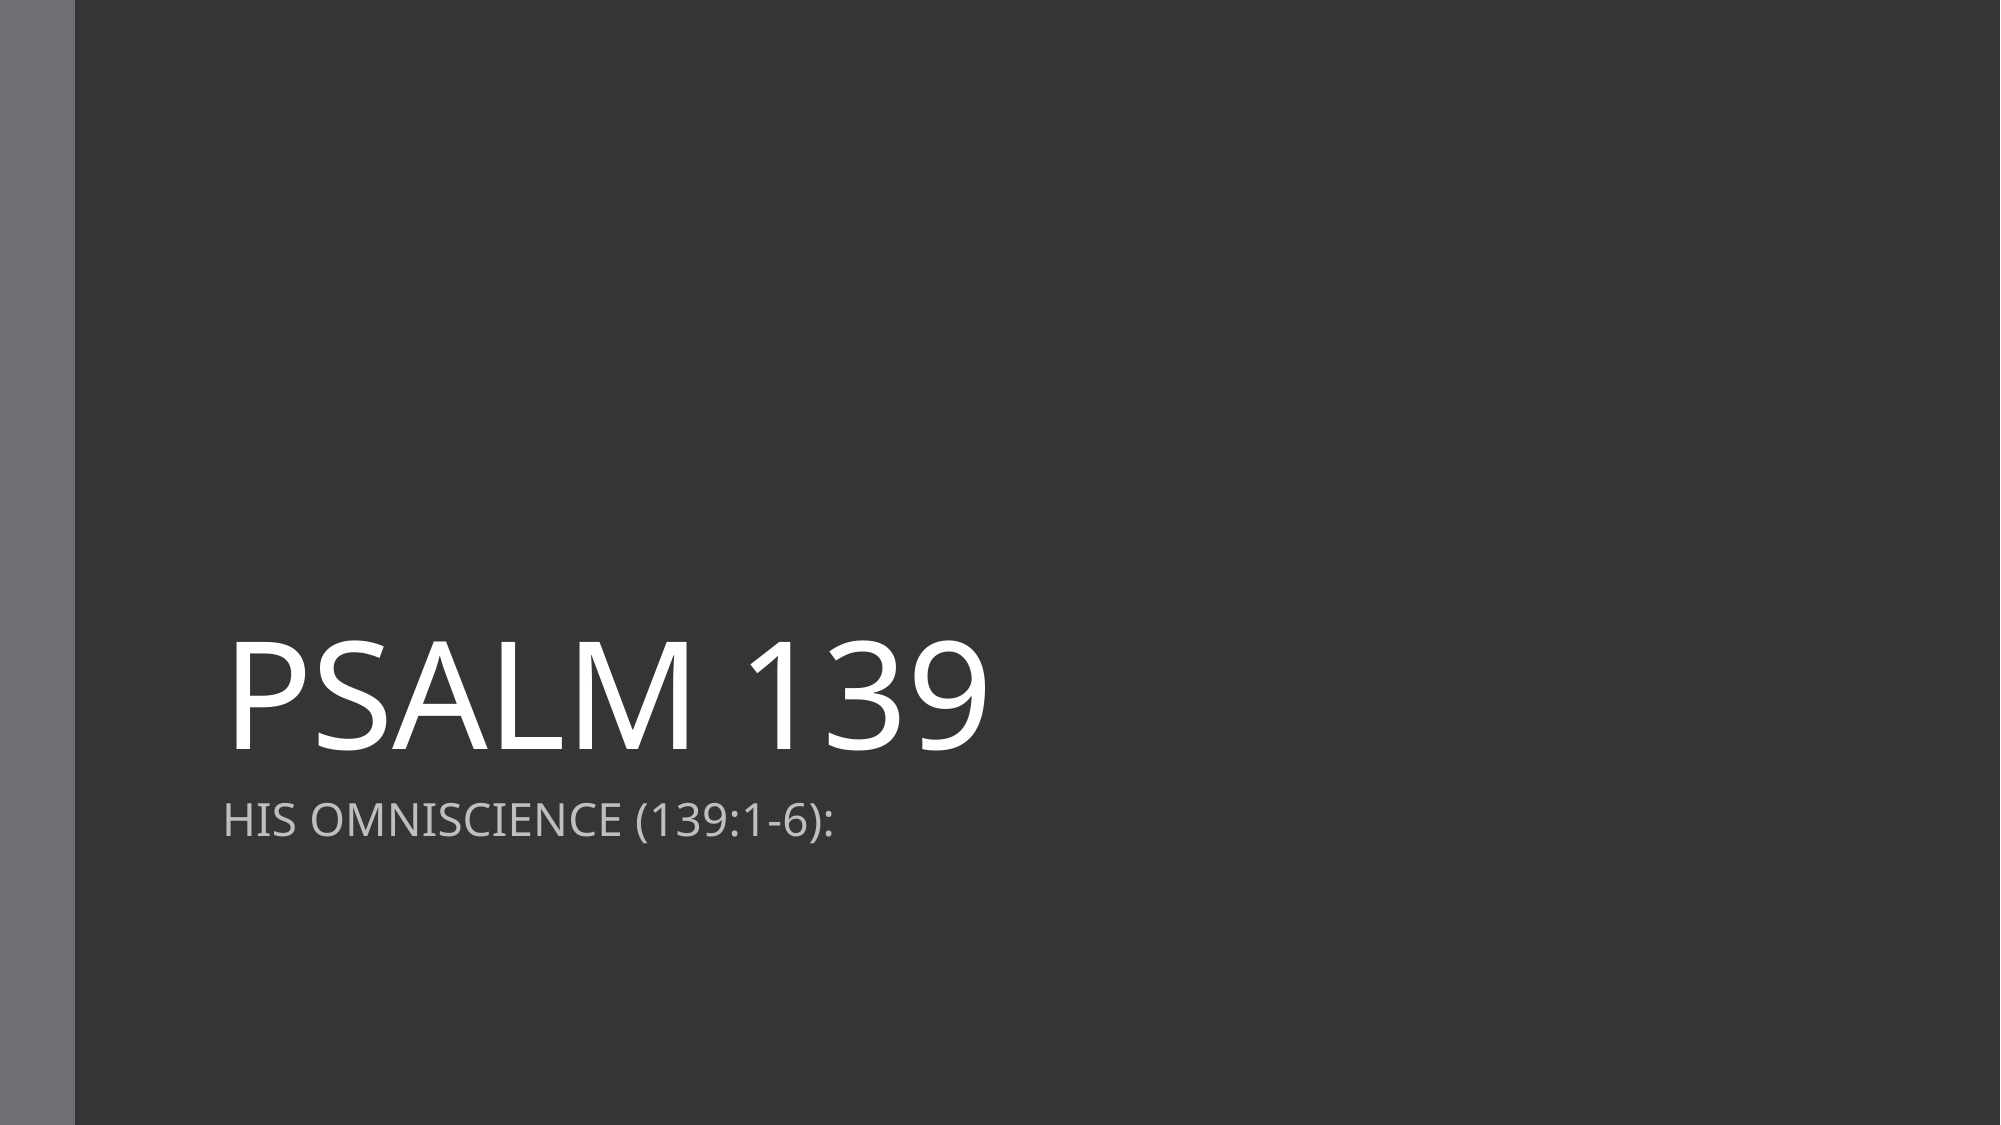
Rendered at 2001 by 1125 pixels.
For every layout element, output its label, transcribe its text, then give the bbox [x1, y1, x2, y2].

subtitle HIS OMNISCIENCE (139:1-6): [206, 787, 1752, 1066]
title PSALM 139 [206, 124, 1752, 787]
